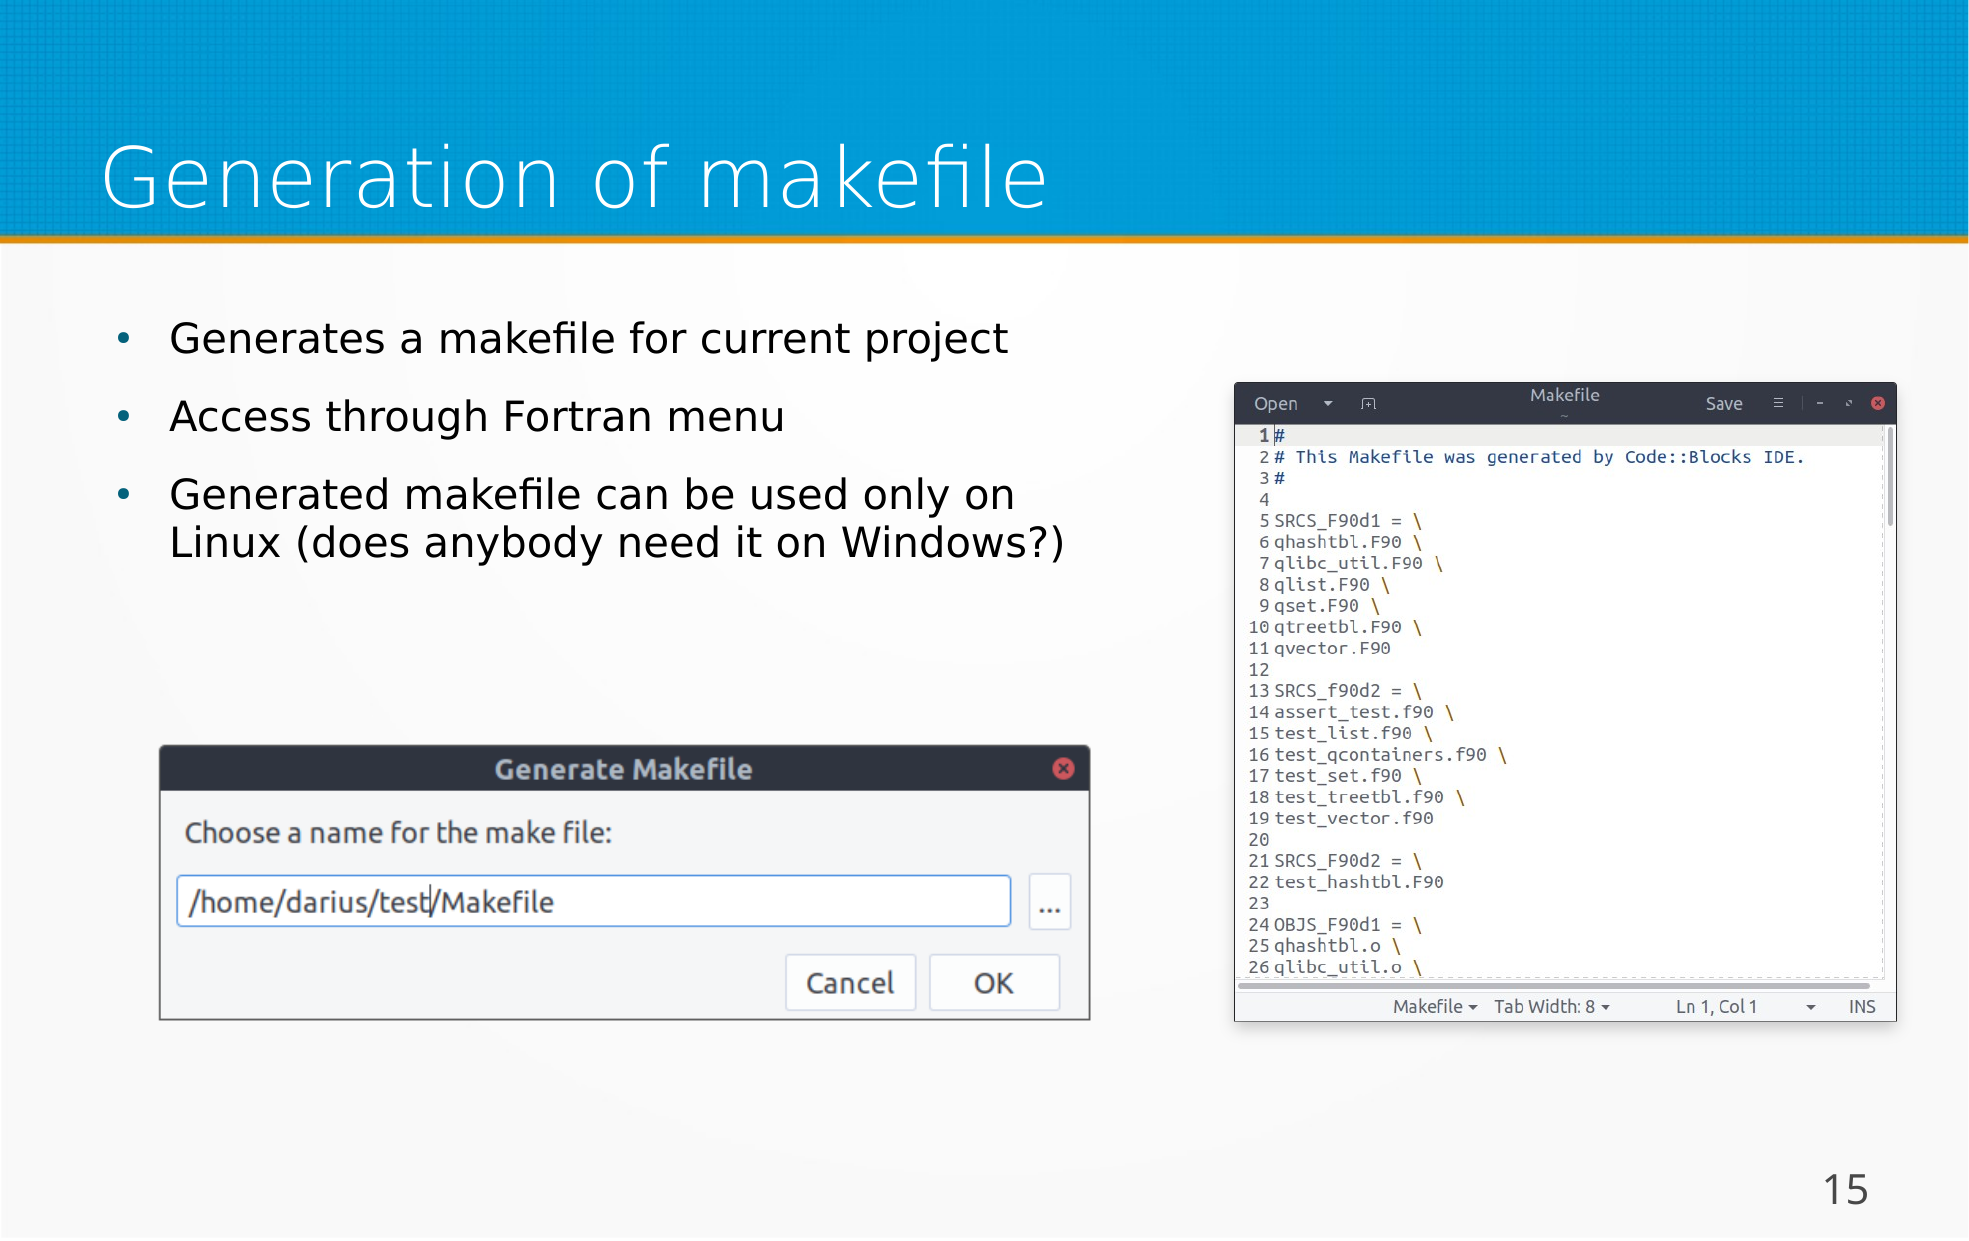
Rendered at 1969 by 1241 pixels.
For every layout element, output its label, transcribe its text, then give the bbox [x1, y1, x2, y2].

title Generation of makefile [98, 19, 1870, 227]
list Generates a makefile for current project Access through Fortran menu Generated makefile can be used only on Linux (does anybody need it on Windows?) [98, 315, 1141, 1081]
picture [0, 233, 1969, 1241]
